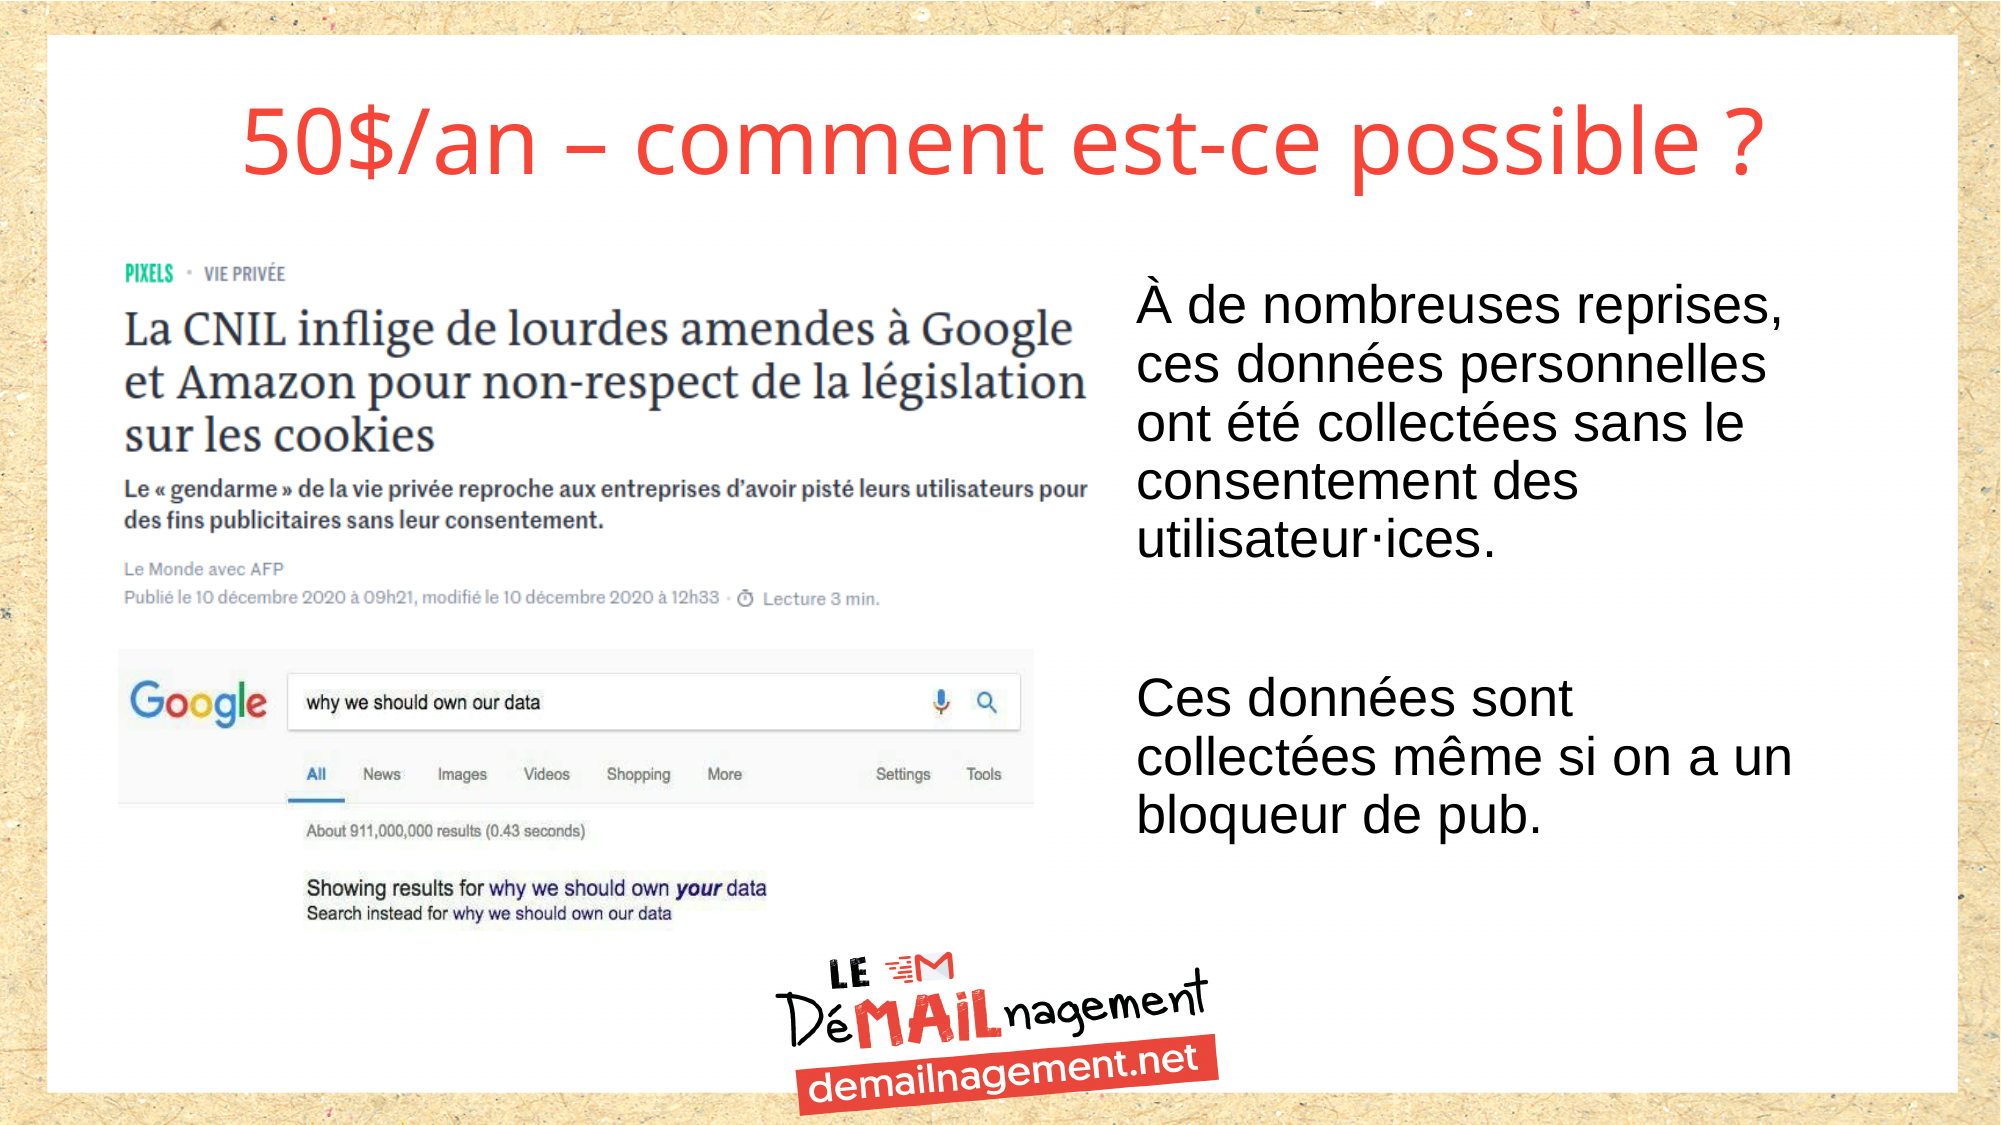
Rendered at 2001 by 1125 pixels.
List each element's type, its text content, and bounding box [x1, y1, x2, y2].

text_box 50$/an – comment est-ce possible ? [59, 36, 1950, 254]
picture [0, 1, 2001, 1125]
list À de nombreuses reprises, ces données personnelles ont été collectées sans le consentement des utilisateur⋅ices. Ces données sont collectées même si on a un bloqueur de pub. [1136, 277, 1821, 991]
